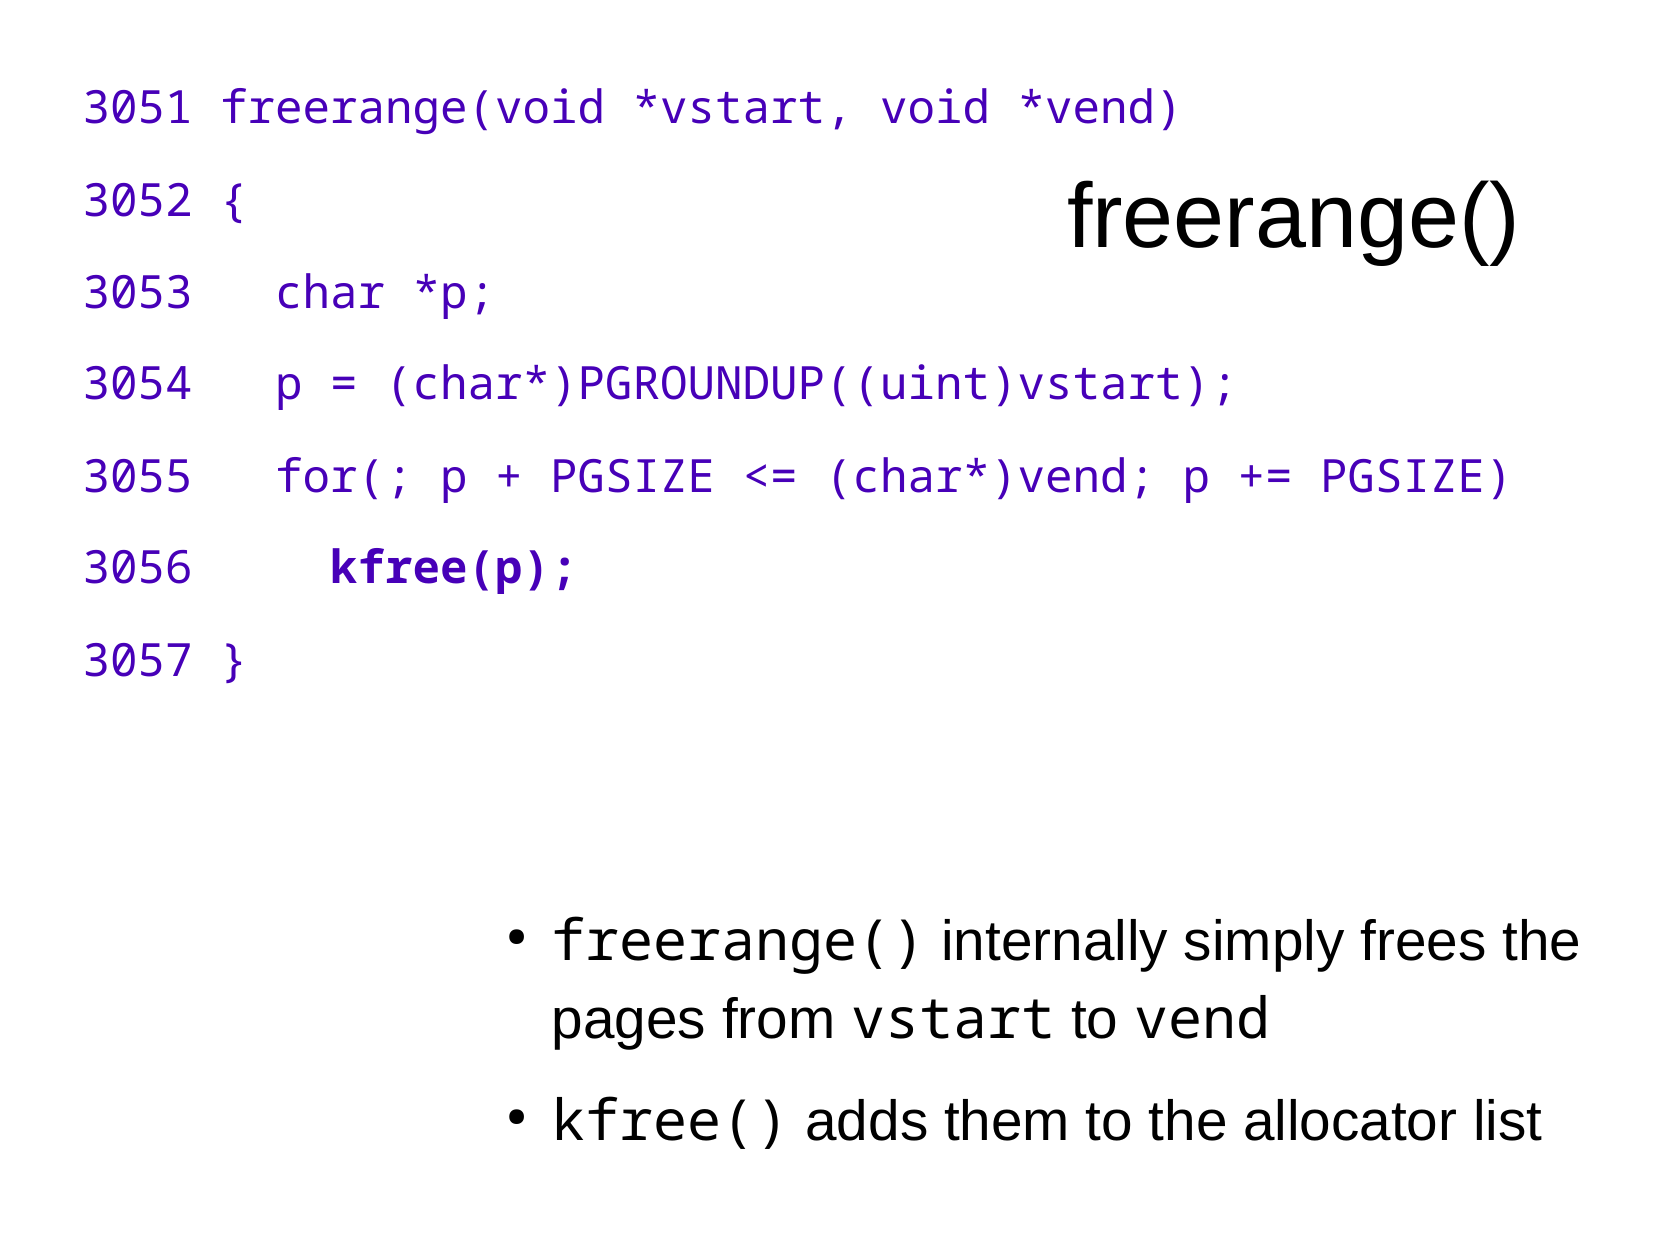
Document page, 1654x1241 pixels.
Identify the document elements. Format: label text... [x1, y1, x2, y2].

list 3051 freerange(void *vstart, void *vend) 3052 { 3053 char *p; 3054 p = (char*)PGROUNDUP((uint)vstart); 3055 for(; p + PGSIZE <= (char*)vend; p += PGSIZE) 3056 kfree(p); 3057 } [82, 75, 1571, 1163]
title freerange() [1050, 112, 1538, 320]
list freerange() internally simply frees the pages from vstart to vend kfree() adds them to the allocator list [491, 899, 1613, 1163]
